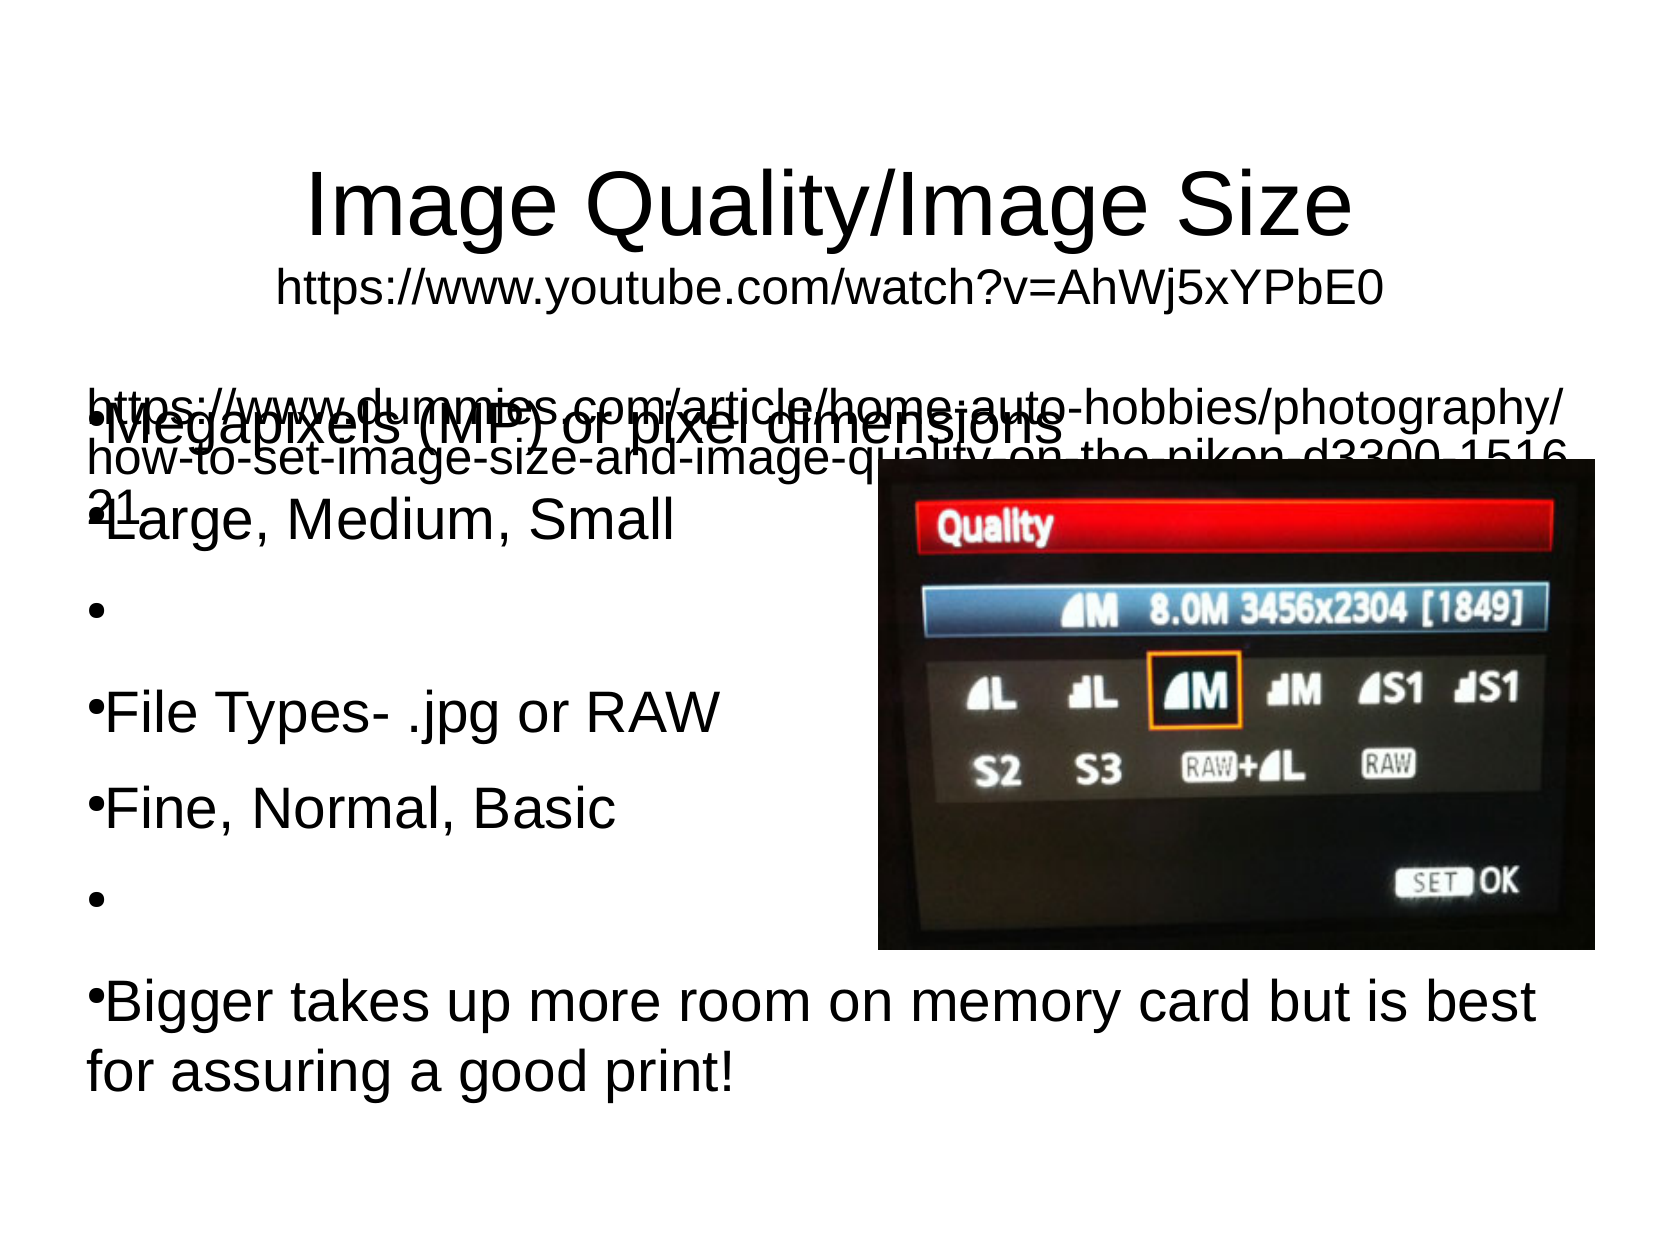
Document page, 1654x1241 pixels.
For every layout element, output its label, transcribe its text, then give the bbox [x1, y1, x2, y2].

title Image Quality/Image Size https://www.youtube.com/watch?v=AhWj5xYPbE0 https://www.dummies.com/article/home-auto-hobbies/photography/how-to-set-image-size-and-image-quality-on-the-nikon-d3300-151621 [86, 144, 1575, 352]
picture [878, 459, 1595, 950]
list Megapixels (MP) or pixel dimensions Large, Medium, Small File Types- .jpg or RAW Fine, Normal, Basic Bigger takes up more room on memory card but is best for assuring a good print! [86, 384, 1575, 1105]
